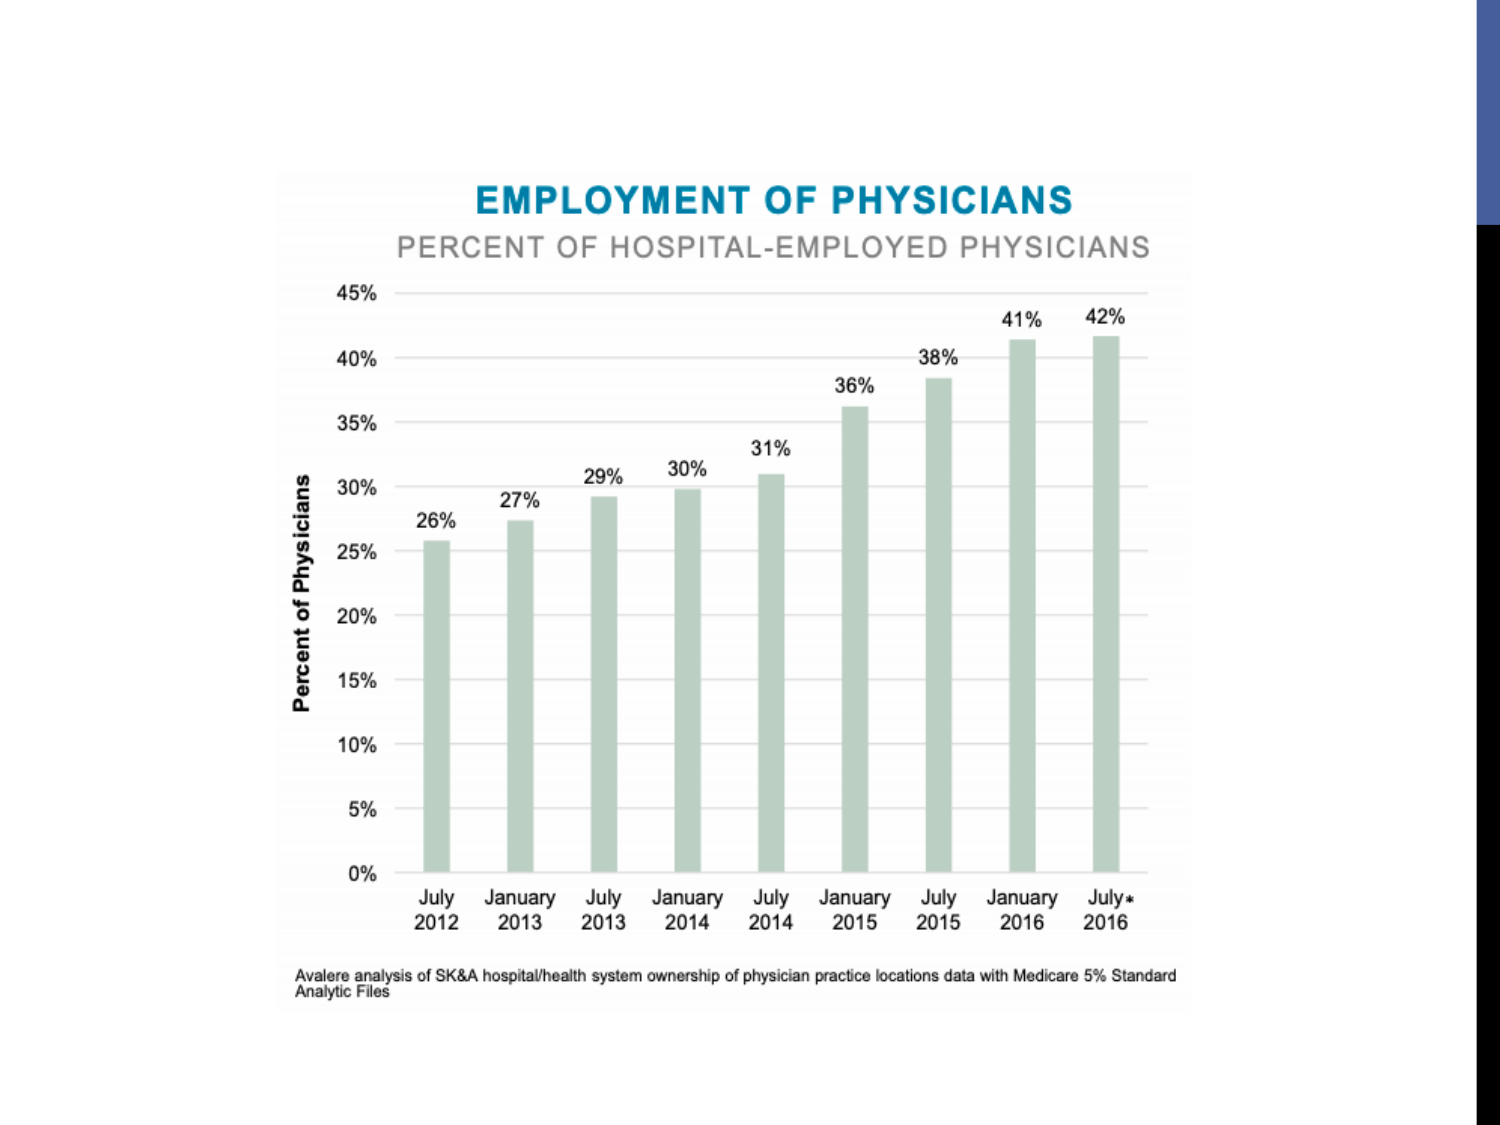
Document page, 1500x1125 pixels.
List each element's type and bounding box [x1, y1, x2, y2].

picture [0, 170, 1468, 1013]
